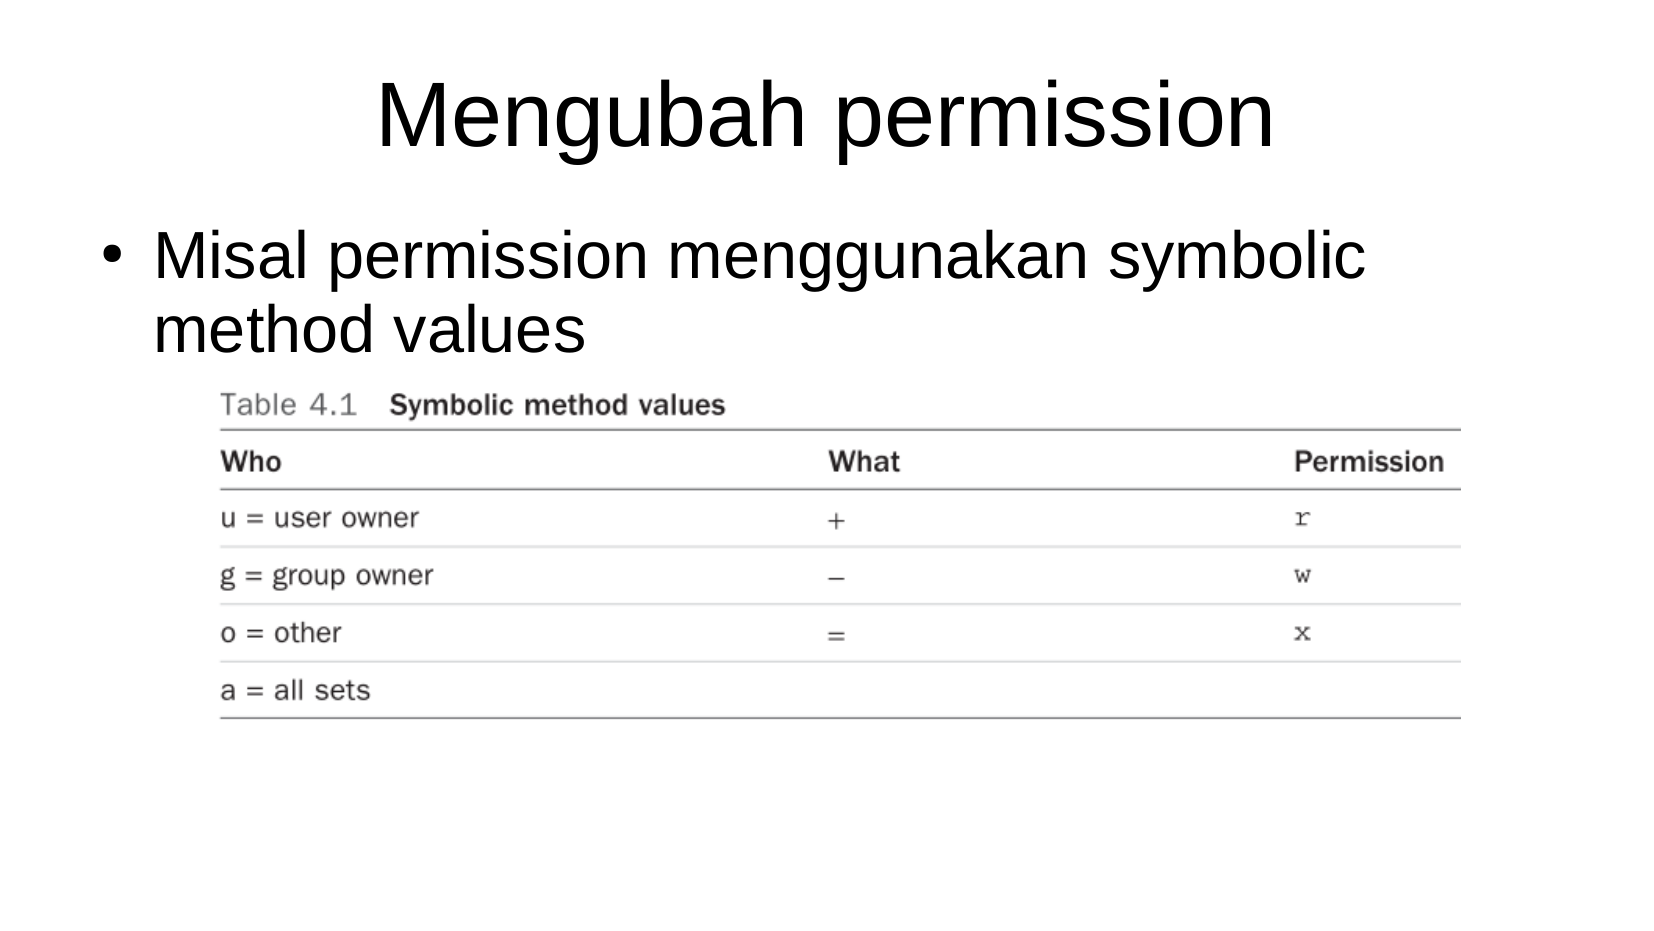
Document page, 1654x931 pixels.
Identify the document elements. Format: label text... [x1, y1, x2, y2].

list Misal permission menggunakan symbolic method values [82, 217, 1571, 758]
title Mengubah permission [82, 37, 1571, 193]
picture [210, 381, 1461, 738]
